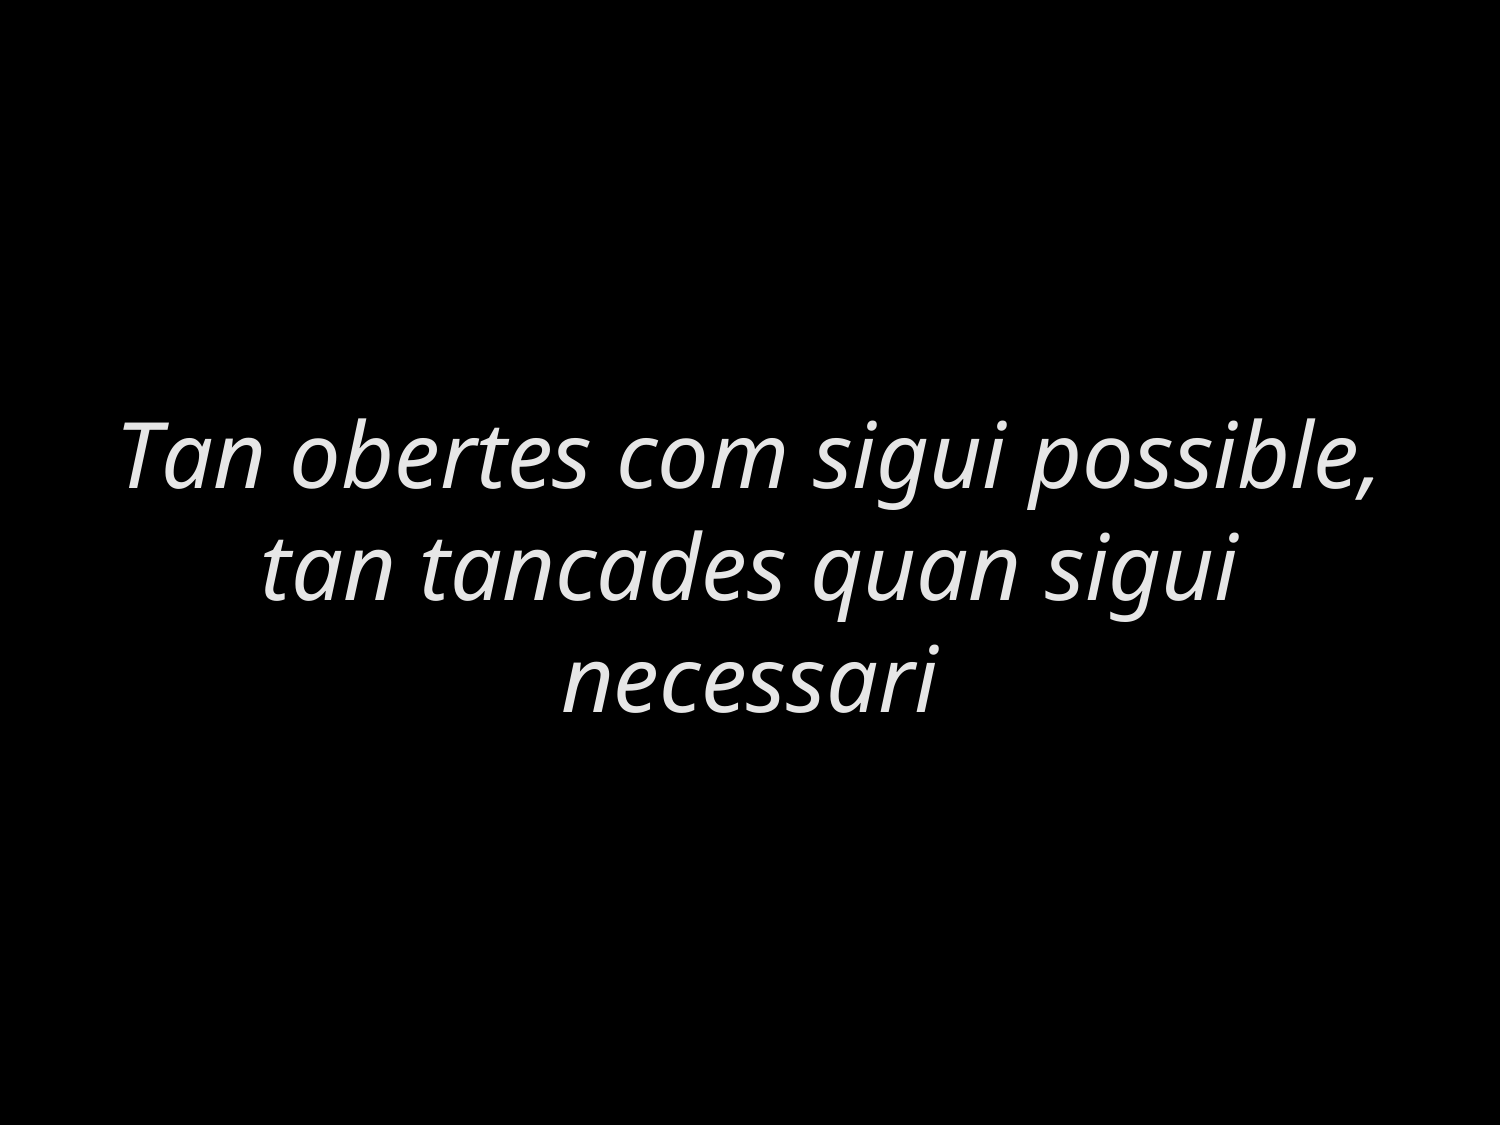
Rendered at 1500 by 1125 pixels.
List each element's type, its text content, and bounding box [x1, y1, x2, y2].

subtitle Tan obertes com sigui possible, tan tancades quan sigui necessari [109, 112, 1391, 1013]
